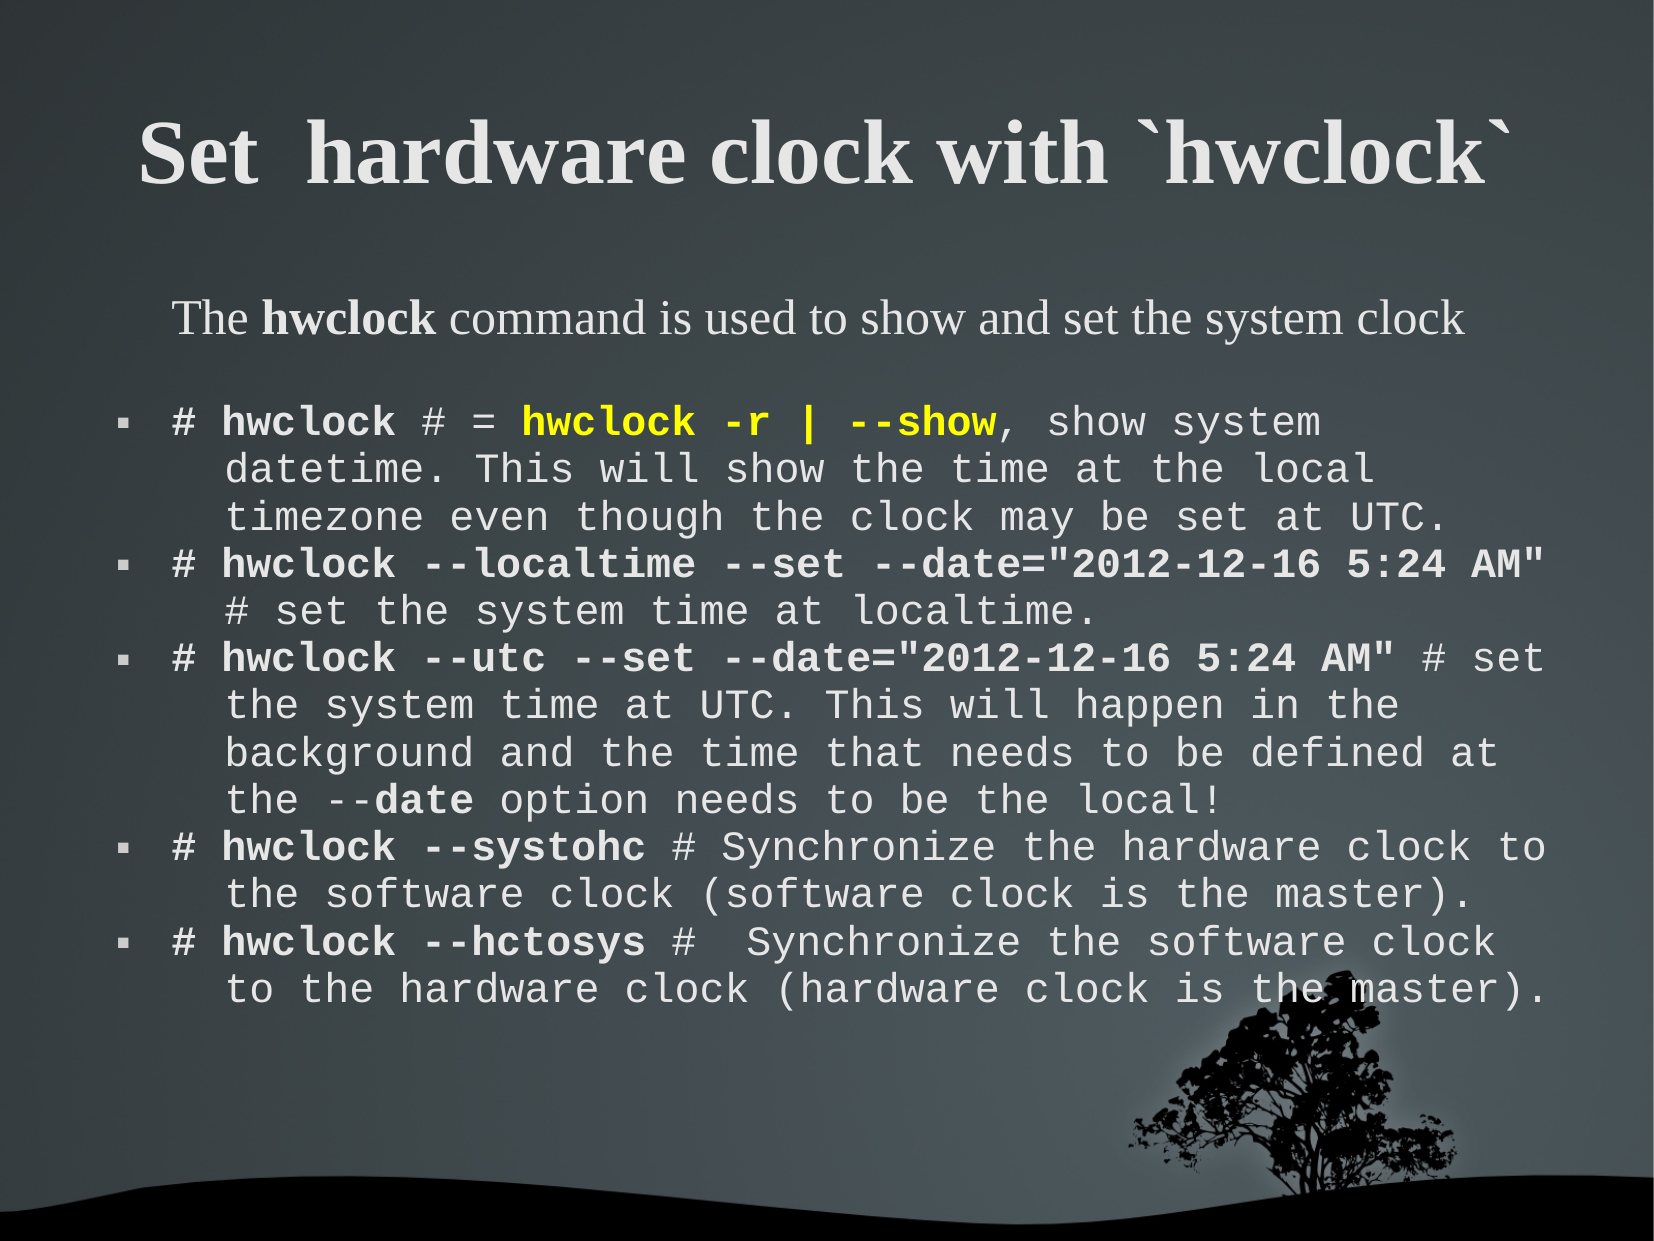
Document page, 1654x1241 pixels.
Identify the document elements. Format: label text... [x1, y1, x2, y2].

list The hwclock command is used to show and set the system clock # hwclock # = hwclock -r | --show, show system datetime. This will show the time at the local timezone even though the clock may be set at UTC. # hwclock --localtime --set --date="2012-12-16 5:24 AM" # set the system time at localtime. # hwclock --utc --set --date="2012-12-16 5:24 AM" # set the system time at UTC. This will happen in the background and the time that needs to be defined at the --date option needs to be the local! # hwclock --systohc # Synchronize the hardware clock to the software clock (software clock is the master). # hwclock --hctosys # Synchronize the software clock to the hardware clock (hardware clock is the master). [82, 290, 1571, 1109]
picture [0, 0, 1654, 1241]
title Set hardware clock with `hwclock` [82, 49, 1571, 257]
